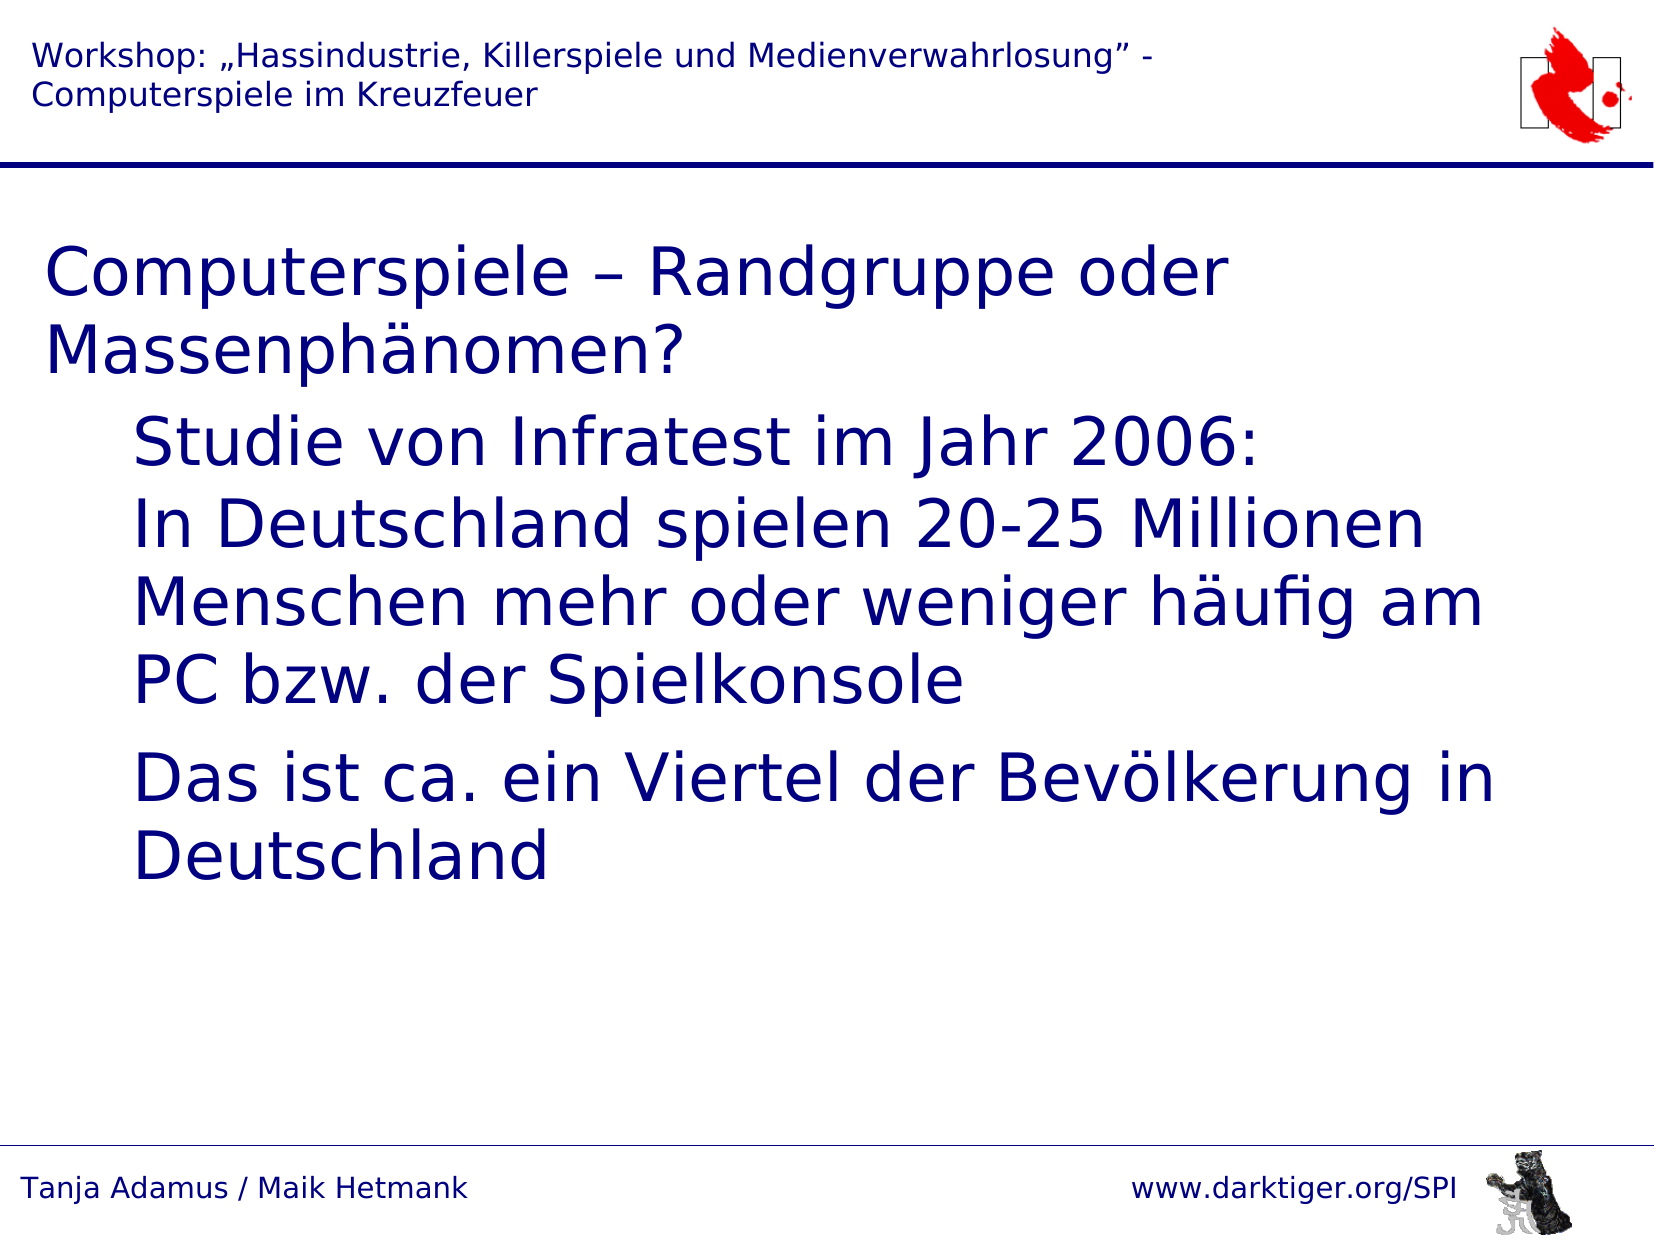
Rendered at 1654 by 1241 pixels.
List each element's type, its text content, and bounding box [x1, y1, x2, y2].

text_box Studie von Infratest im Jahr 2006: [118, 395, 1595, 478]
text_box In Deutschland spielen 20-25 Millionen Menschen mehr oder weniger häufig am PC bzw. der Spielkonsole [118, 478, 1595, 727]
picture [1503, 16, 1632, 148]
text_box Das ist ca. ein Viertel der Bevölkerung in Deutschland [118, 732, 1595, 903]
picture [1486, 1150, 1572, 1235]
text_box Computerspiele – Randgruppe oder Massenphänomen? [29, 226, 1506, 397]
text_box Workshop: „Hassindustrie, Killerspiele und Medienverwahrlosung” - Computerspiele im Kreuzfeuer [16, 29, 1418, 178]
